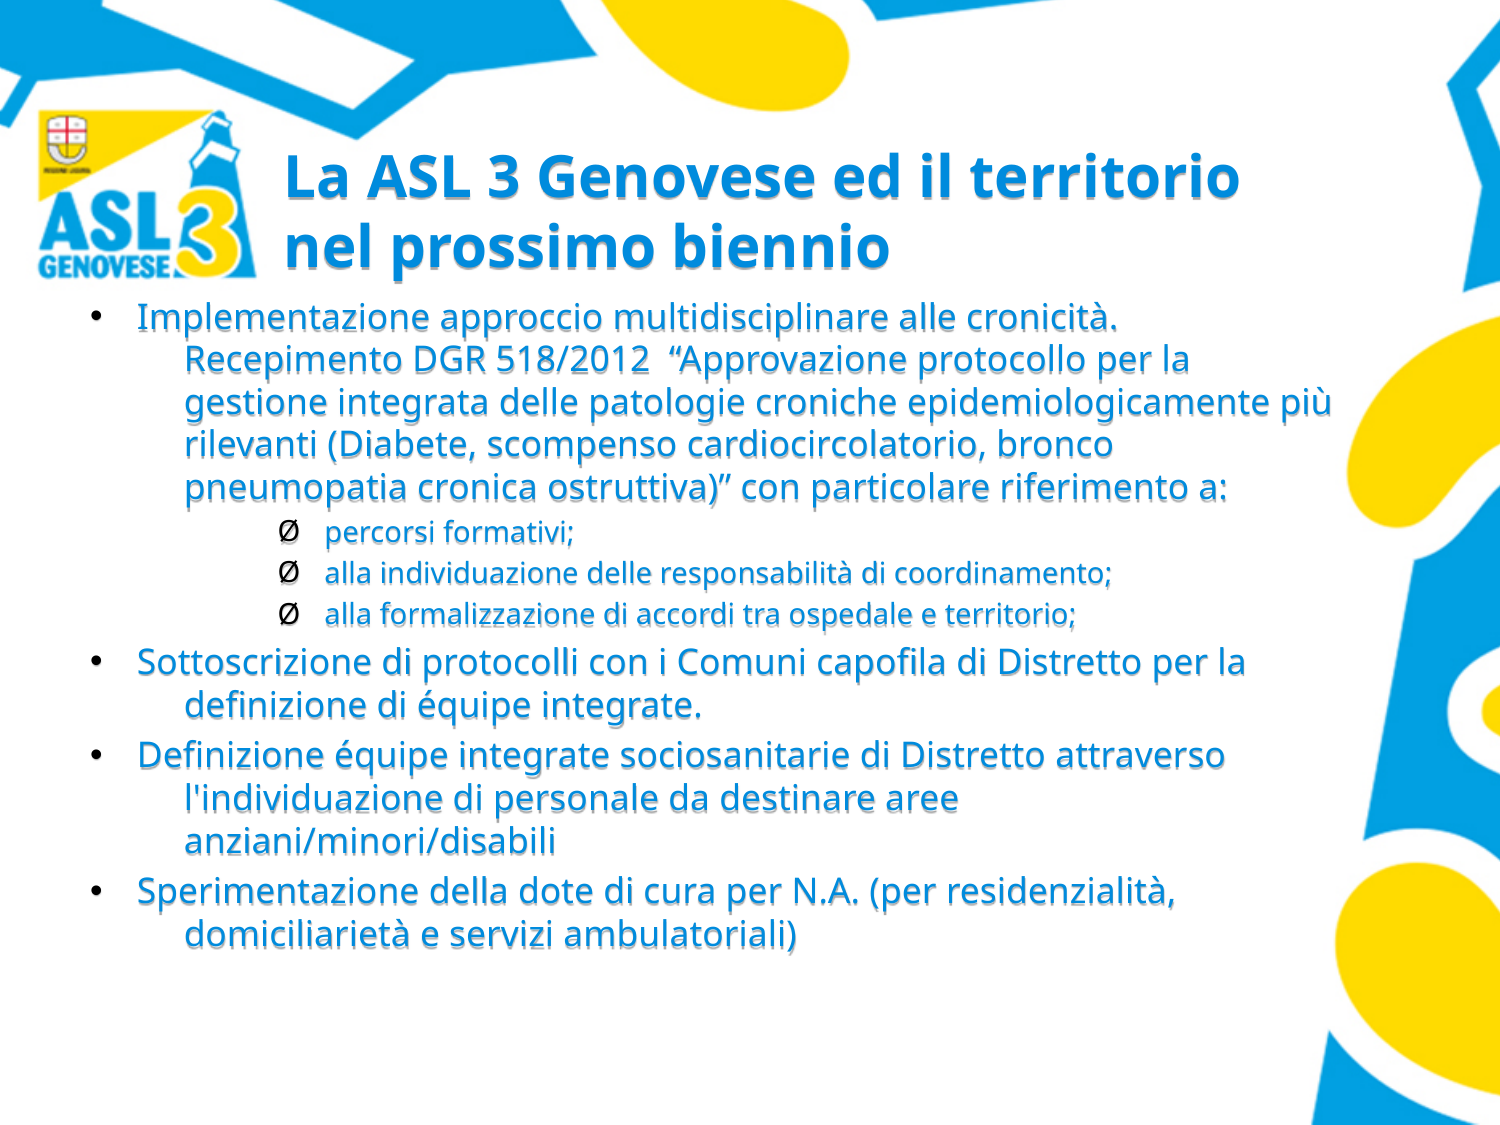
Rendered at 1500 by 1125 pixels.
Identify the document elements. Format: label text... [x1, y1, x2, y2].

title La ASL 3 Genovese ed il territorio nel prossimo biennio [268, 132, 1331, 274]
list Implementazione approccio multidisciplinare alle cronicità. Recepimento DGR 518/2012 “Approvazione protocollo per la gestione integrata delle patologie croniche epidemiologicamente più rilevanti (Diabete, scompenso cardiocircolatorio, bronco pneumopatia cronica ostruttiva)” con particolare riferimento a: percorsi formativi; alla individuazione delle responsabilità di coordinamento; alla formalizzazione di accordi tra ospedale e territorio; Sottoscrizione di protocolli con i Comuni capofila di Distretto per la definizione di équipe integrate. Definizione équipe integrate sociosanitarie di Distretto attraverso l'individuazione di personale da destinare aree anziani/minori/disabili Sperimentazione della dote di cura per N.A. (per residenzialità, domiciliarietà e servizi ambulatoriali) [75, 286, 1357, 1071]
